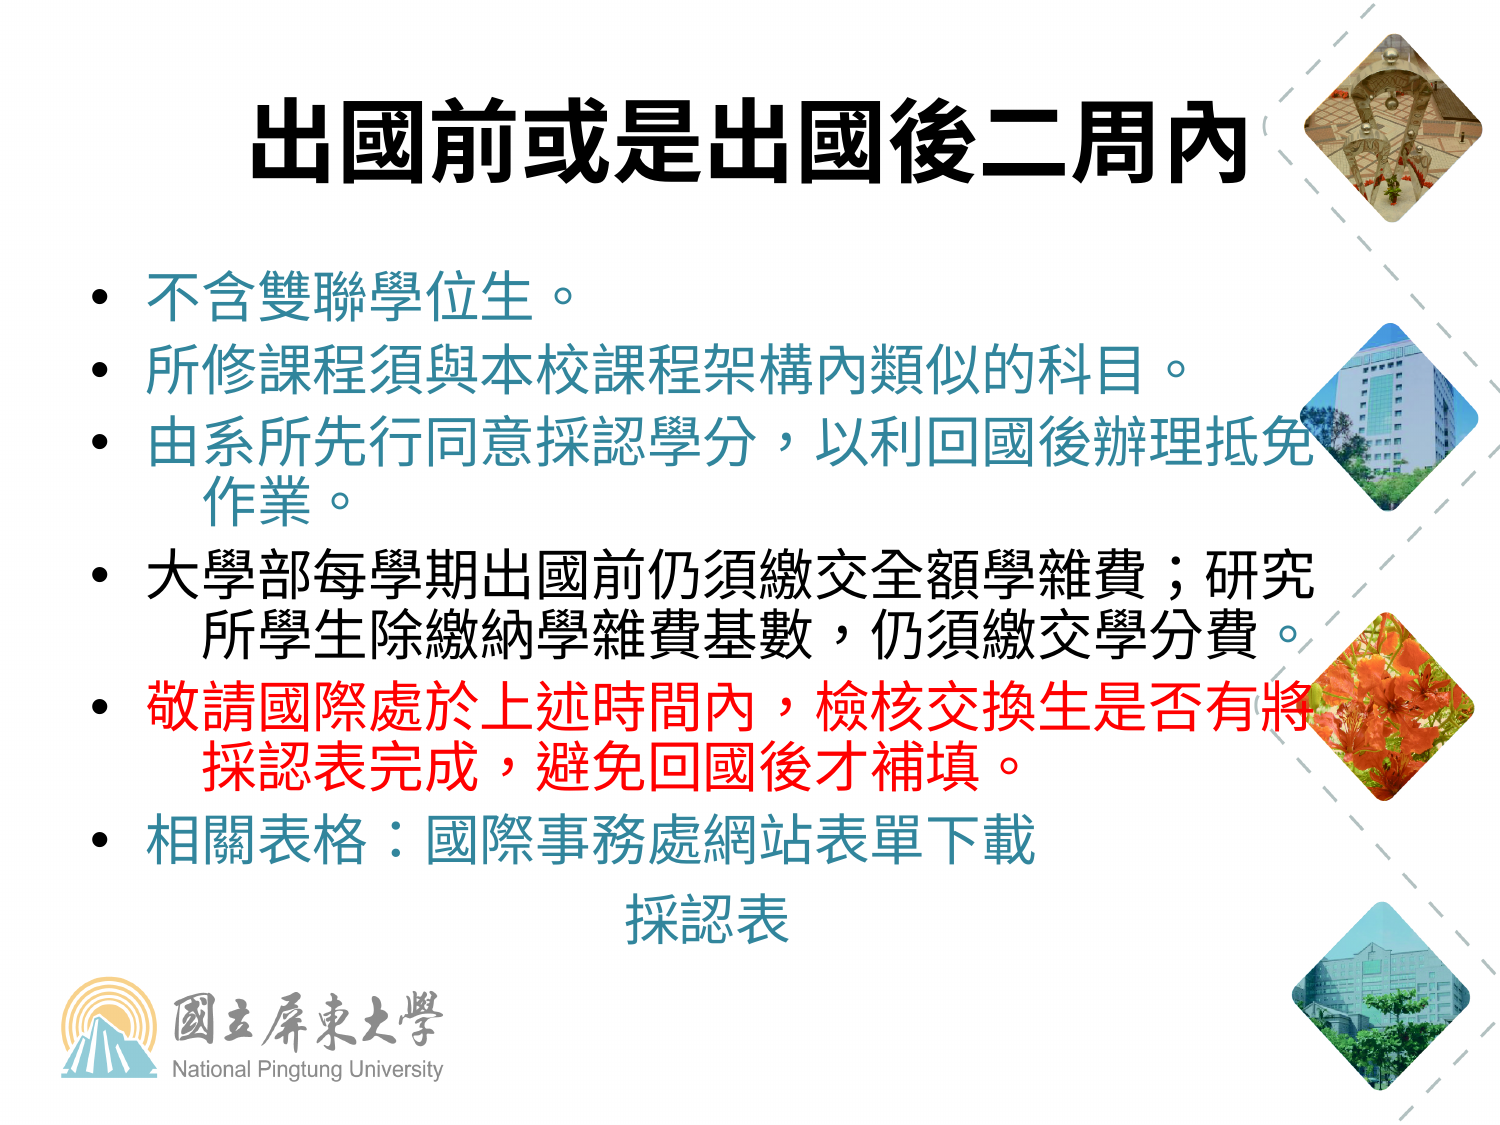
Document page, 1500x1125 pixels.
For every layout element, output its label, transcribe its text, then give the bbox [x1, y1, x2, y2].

list 不含雙聯學位生。 所修課程須與本校課程架構內類似的科目。 由系所先行同意採認學分，以利回國後辦理抵免作業。 大學部每學期出國前仍須繳交全額學雜費；研究所學生除繳納學雜費基數，仍須繳交學分費。 敬請國際處於上述時間內，檢核交換生是否有將採認表完成，避免回國後才補填。 相關表格：國際事務處網站表單下載 採認表 [75, 262, 1341, 976]
title 出國前或是出國後二周內 [75, 45, 1426, 233]
